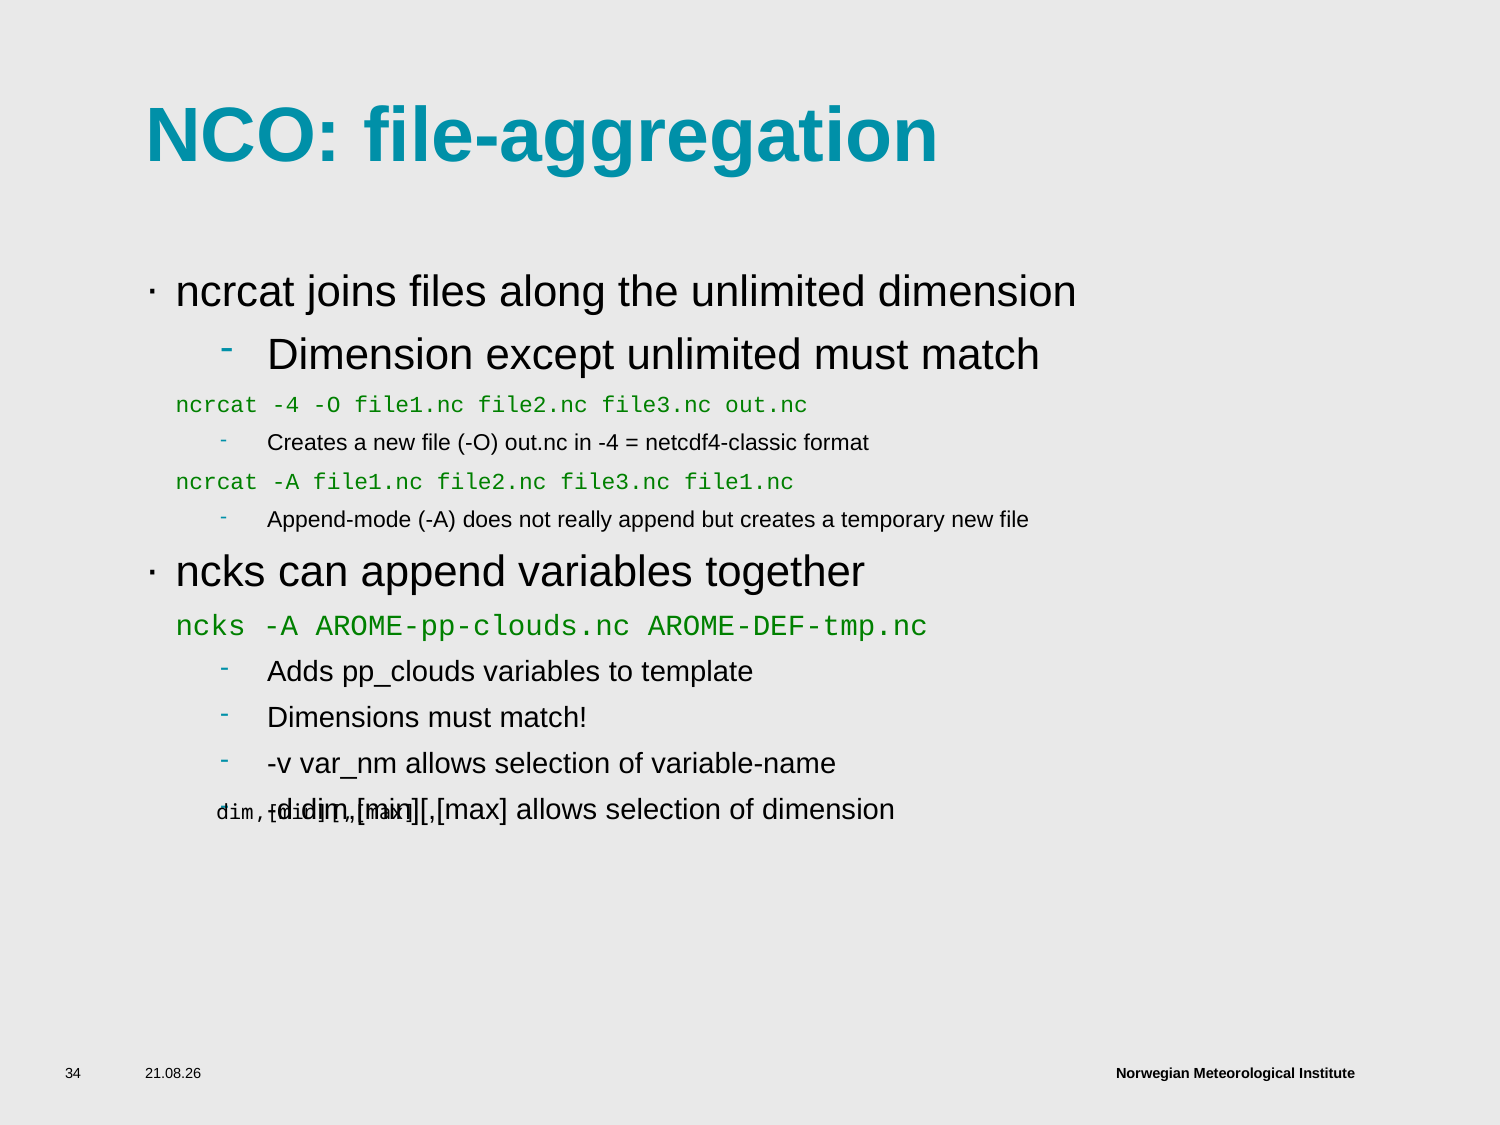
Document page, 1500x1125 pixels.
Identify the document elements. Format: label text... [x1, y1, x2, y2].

title NCO: file-aggregation [145, 83, 1355, 178]
text_box dim,[min][,[max] [201, 791, 432, 832]
list ncrcat joins files along the unlimited dimension Dimension except unlimited must match ncrcat -4 -O file1.nc file2.nc file3.nc out.nc Creates a new file (-O) out.nc in -4 = netcdf4-classic format ncrcat -A file1.nc file2.nc file3.nc file1.nc Append-mode (-A) does not really append but creates a temporary new file ncks can append variables together ncks -A AROME-pp-clouds.nc AROME-DEF-tmp.nc Adds pp_clouds variables to template Dimensions must match! -v var_nm allows selection of variable-name -d dim,[min][,[max] allows selection of dimension [145, 262, 1355, 915]
